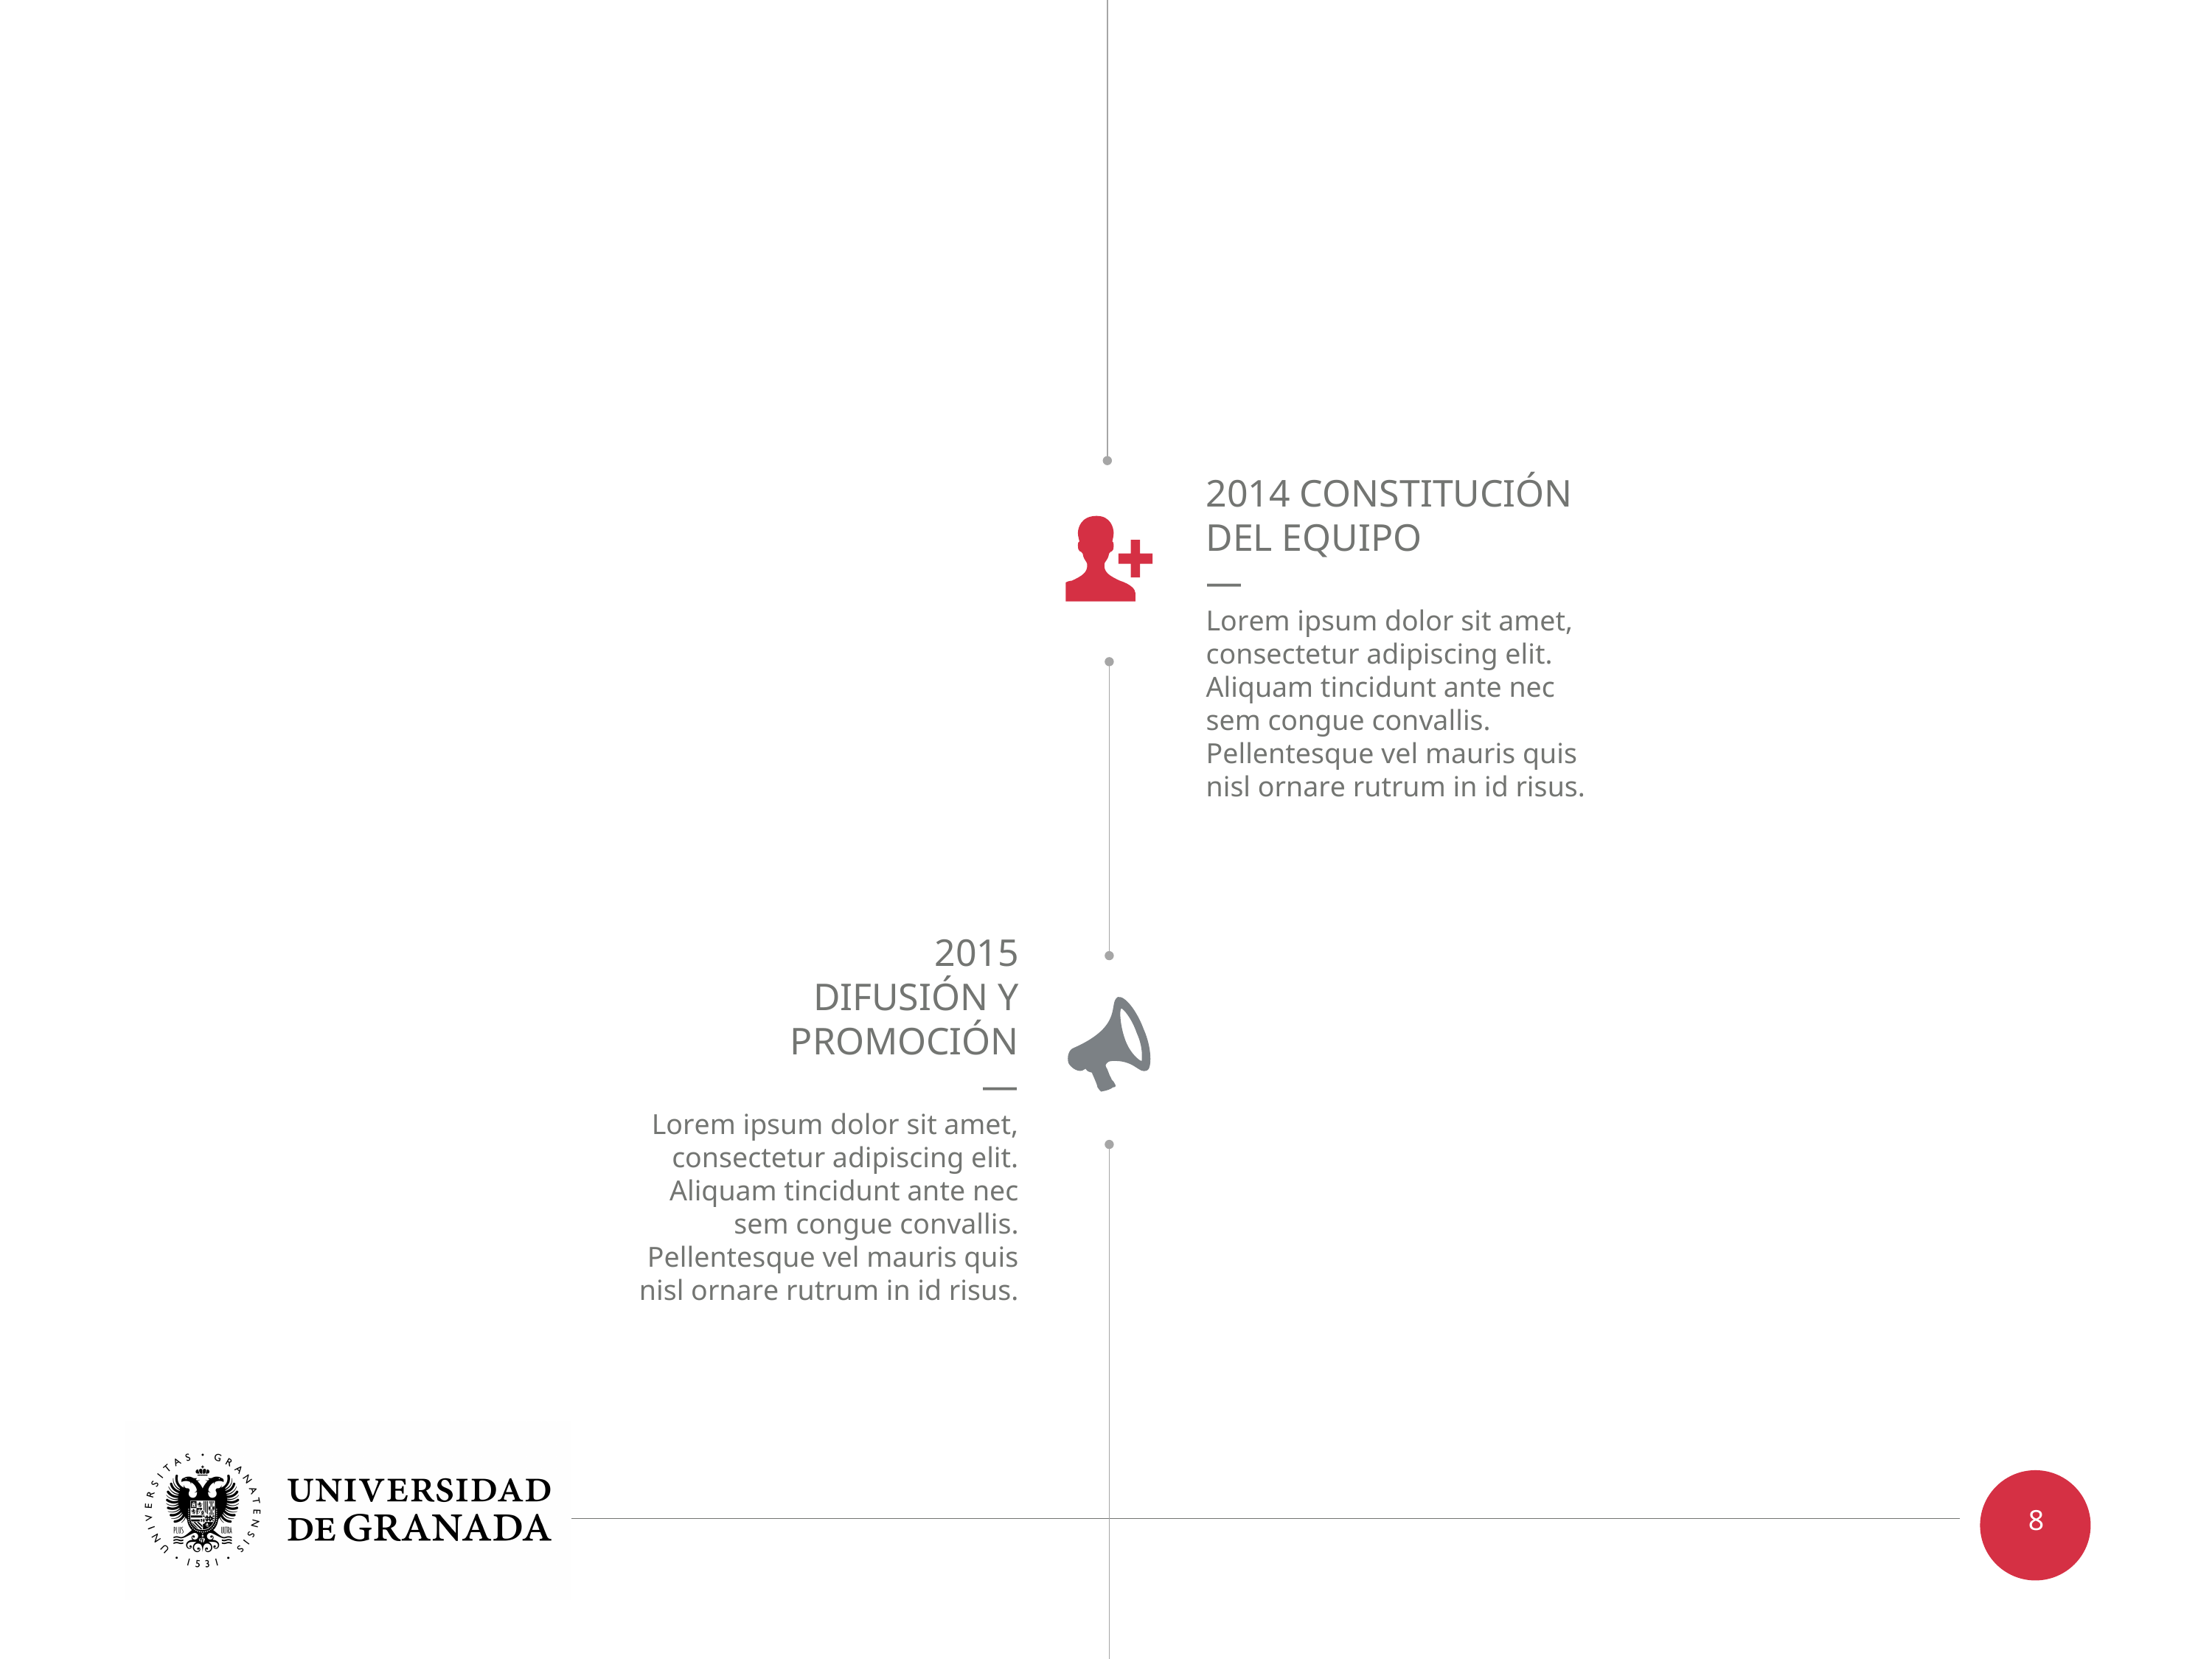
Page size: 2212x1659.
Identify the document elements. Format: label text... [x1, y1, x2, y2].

text_box [1118, 540, 1153, 578]
picture [125, 1421, 571, 1600]
text_box 2015 DIFUSIÓN Y PROMOCIÓN — Lorem ipsum dolor sit amet, consectetur adipiscing elit. Aliquam tincidunt ante nec sem congue convallis. Pellentesque vel mauris quis nisl ornare rutrum in id risus. [623, 924, 1030, 1312]
text_box [1065, 515, 1135, 602]
text_box [1068, 997, 1151, 1092]
text_box 2014 CONSTITUCIÓN DEL EQUIPO — Lorem ipsum dolor sit amet, consectetur adipiscing elit. Aliquam tincidunt ante nec sem congue convallis. Pellentesque vel mauris quis nisl ornare rutrum in id risus. [1194, 465, 1601, 808]
